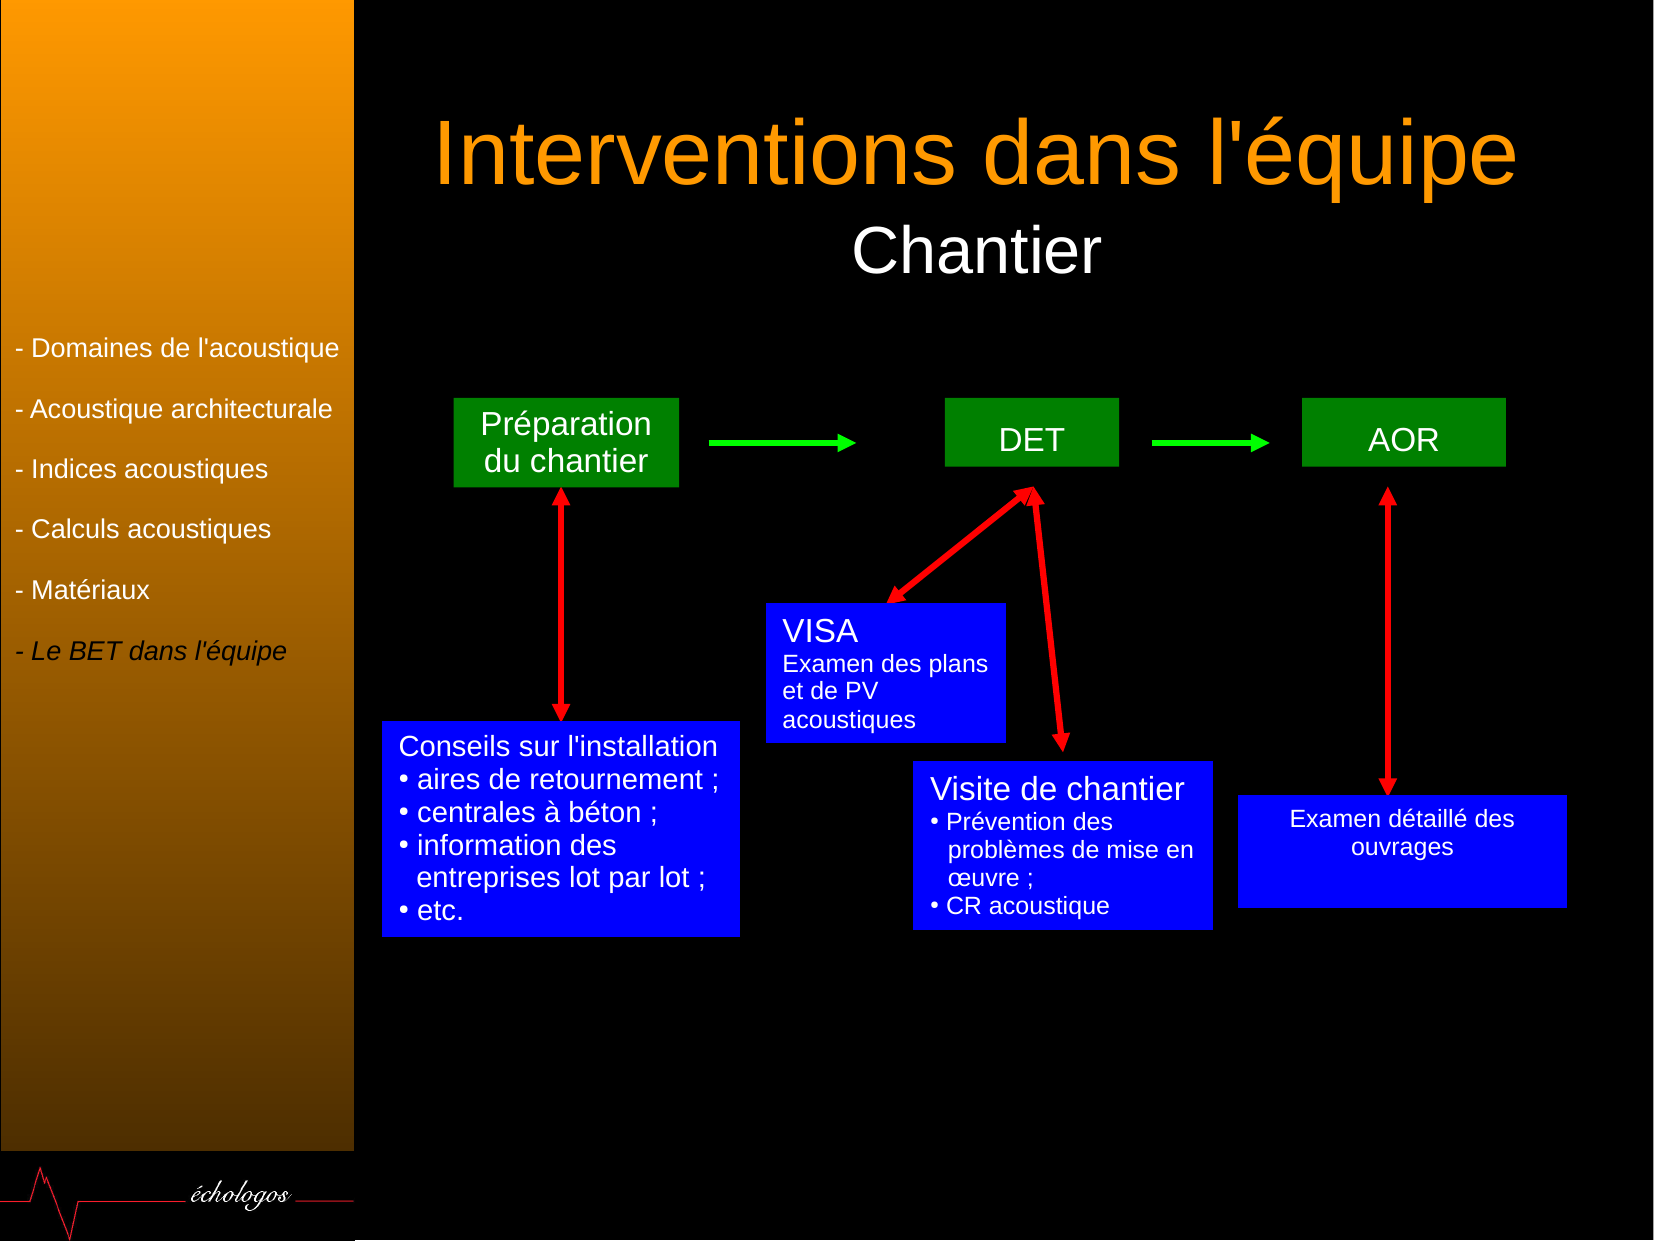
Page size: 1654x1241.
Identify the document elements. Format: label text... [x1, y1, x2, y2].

text_box Conseils sur l'installation aires de retournement ; centrales à béton ; information des entreprises lot par lot ; etc. [383, 722, 739, 935]
text_box AOR [1302, 397, 1506, 467]
text_box Examen détaillé des ouvrages [1240, 797, 1566, 906]
text_box Chantier [383, 206, 1571, 294]
text_box VISA Examen des plans et de PV acoustiques [767, 604, 1004, 742]
text_box Visite de chantier Prévention des problèmes de mise en œuvre ; CR acoustique [915, 763, 1211, 928]
text_box Préparation du chantier [453, 397, 680, 488]
picture [0, 1166, 355, 1241]
title Interventions dans l'équipe [383, 56, 1571, 206]
text_box DET [944, 397, 1120, 467]
text_box - Domaines de l'acoustique - Acoustique architecturale - Indices acoustiques - Calculs acoustiques - Matériaux - Le BET dans l'équipe [0, 325, 355, 755]
